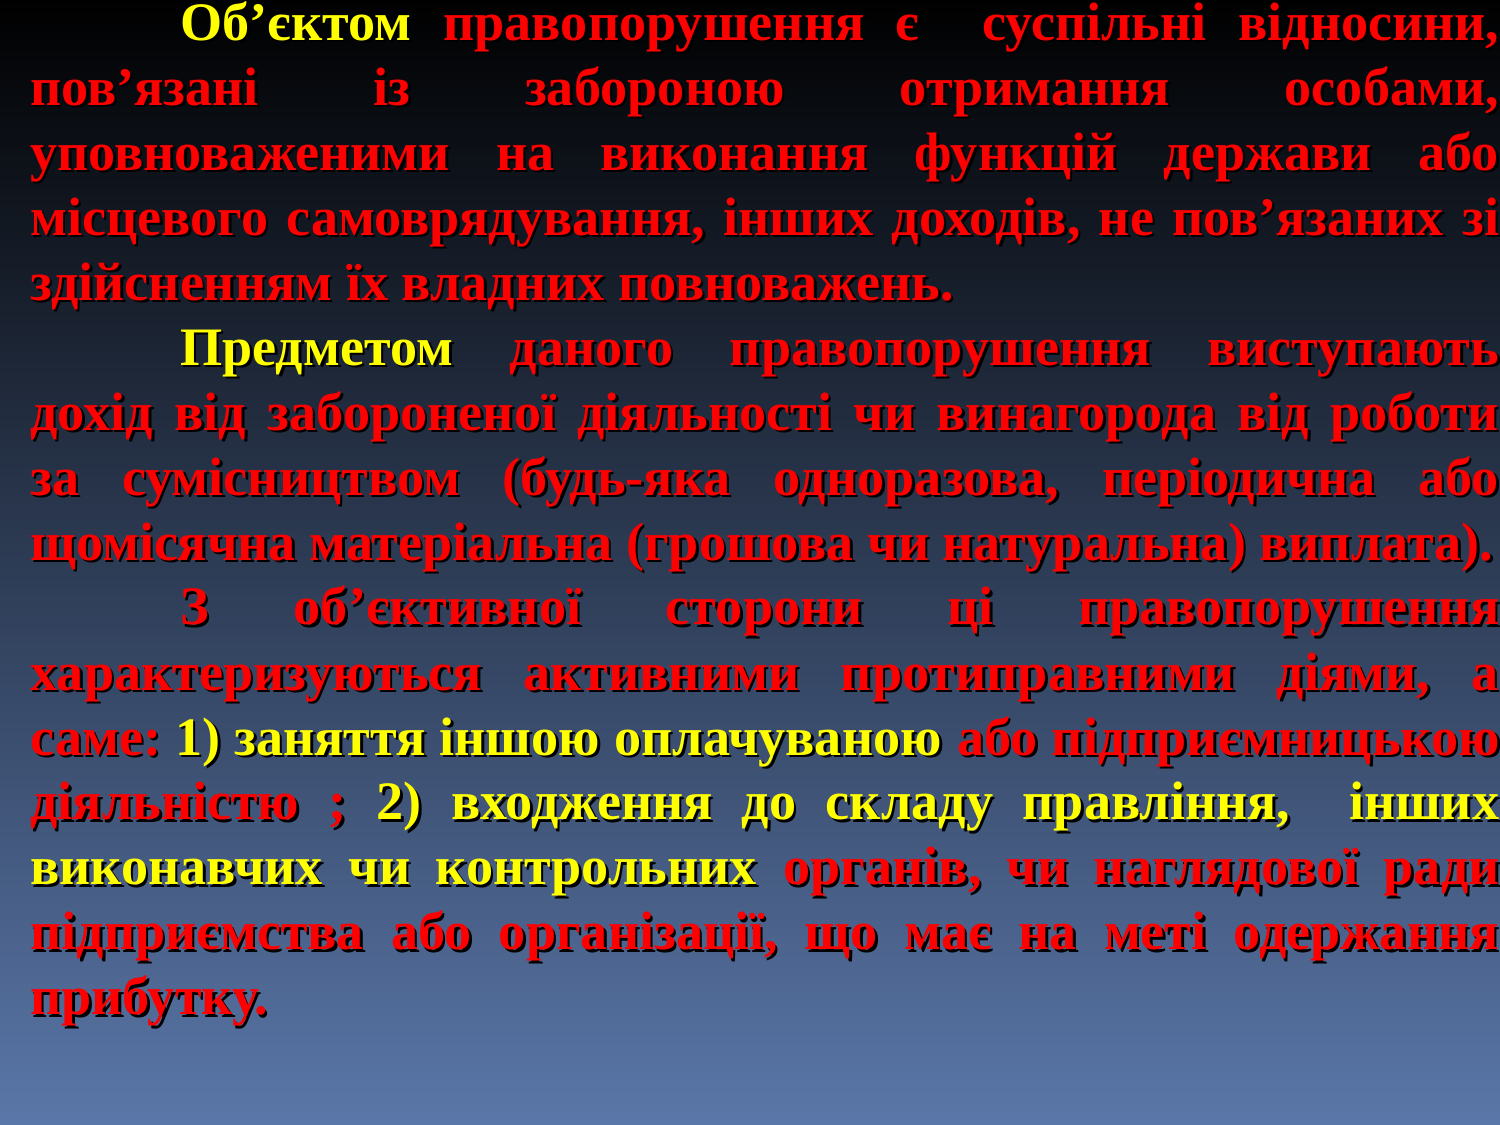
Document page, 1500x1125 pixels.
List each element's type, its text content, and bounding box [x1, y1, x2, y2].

text_box Об’єктом правопорушення є суспільні відносини, пов’язані із забороною отримання особами, уповноваженими на виконання функцій держави або місцевого самоврядування, інших доходів, не пов’язаних зі здійсненням їх владних повноважень. Предметом даного правопорушення виступають дохід від забороненої діяльності чи винагорода від роботи за сумісництвом (будь-яка одноразова, періодична або щомісячна матеріальна (грошова чи натуральна) виплата). З об’єктивної сторони ці правопорушення характеризуються активними протиправними діями, а саме: 1) заняття іншою оплачуваною або підприємницькою діяльністю ; 2) входження до складу правління, інших виконавчих чи контрольних органів, чи наглядової ради підприємства або організації, що має на меті одержання прибутку. [15, 0, 1500, 1034]
